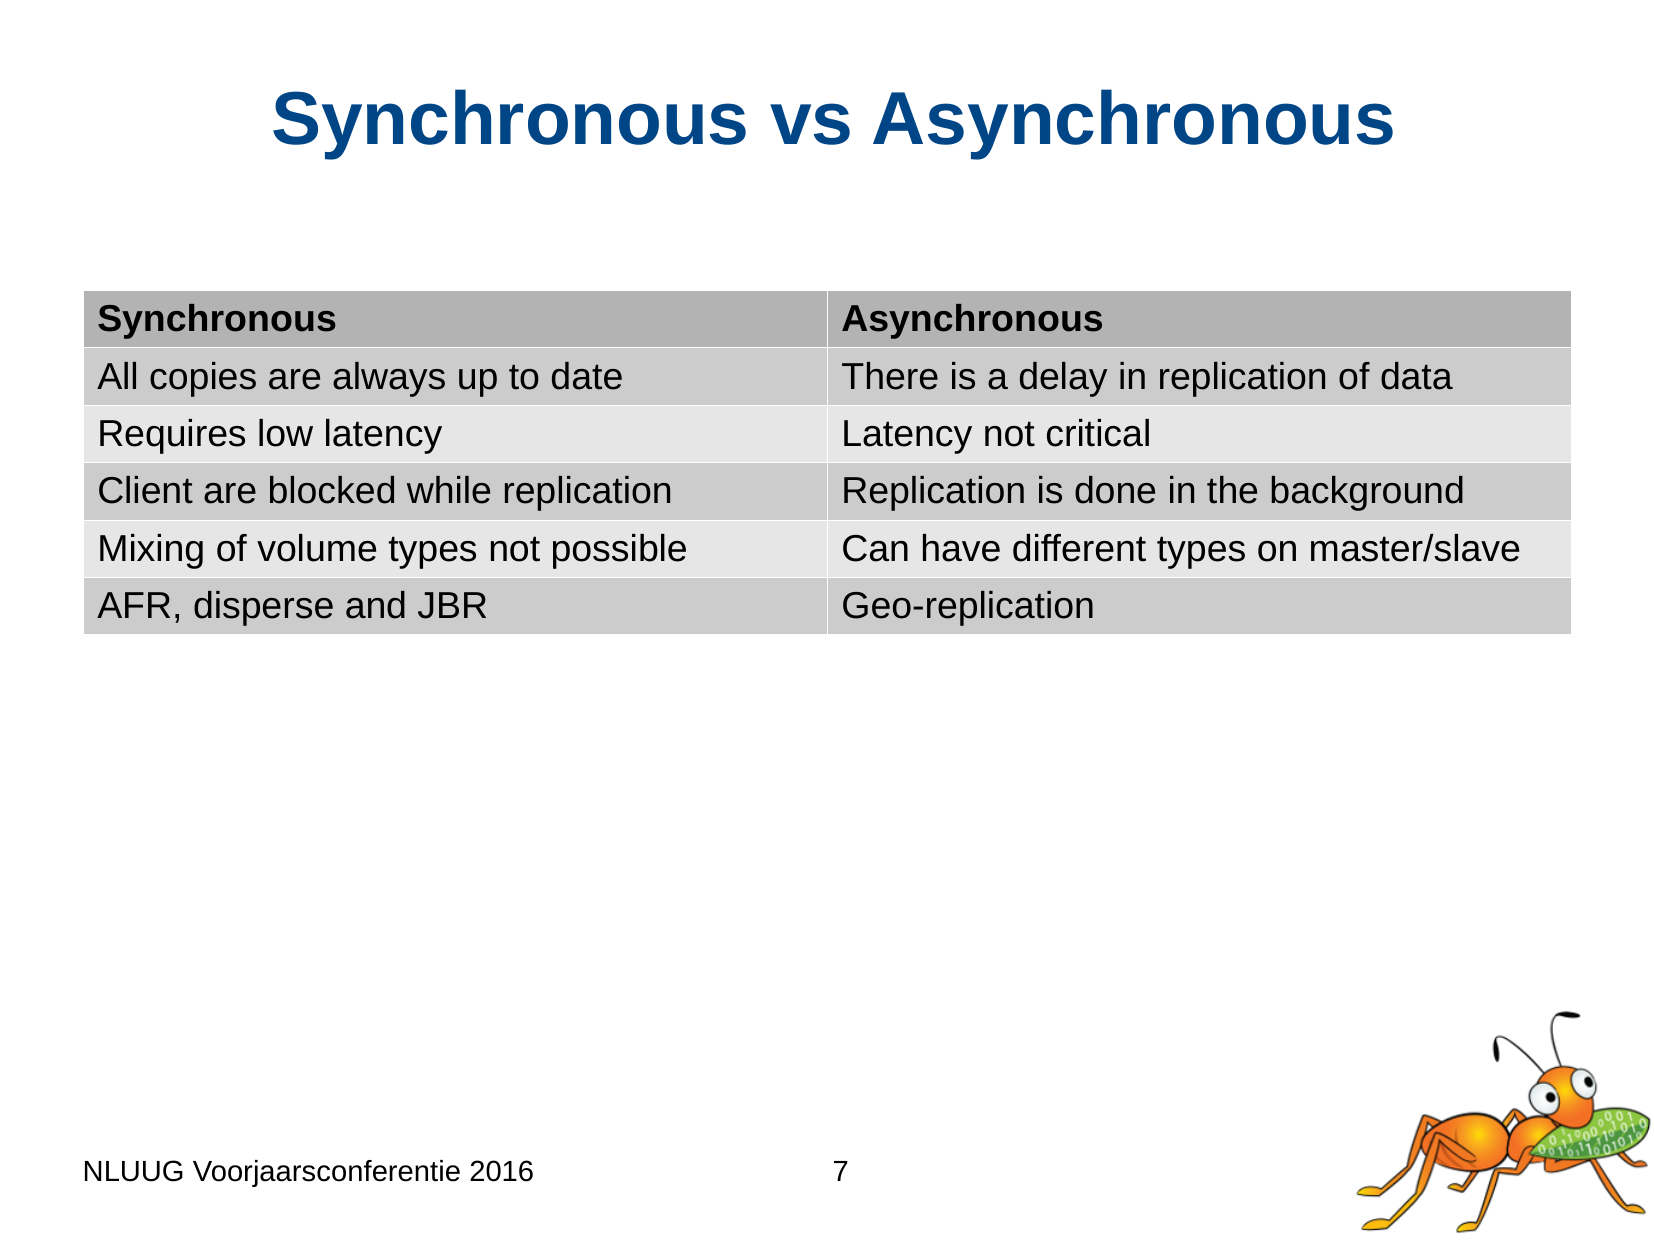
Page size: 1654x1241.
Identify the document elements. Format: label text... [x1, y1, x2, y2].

table_cell Replication is done in the background [828, 463, 1571, 520]
table_cell Client are blocked while replication [84, 463, 827, 520]
table_cell Geo-replication [828, 578, 1571, 634]
table_header Asynchronous [828, 291, 1571, 347]
table_cell There is a delay in replication of data [828, 348, 1571, 405]
title Synchronous vs Asynchronous [90, 15, 1579, 223]
table_cell Can have different types on master/slave [828, 521, 1571, 577]
table_cell AFR, disperse and JBR [84, 578, 827, 634]
picture [1353, 1009, 1654, 1235]
table_cell All copies are always up to date [84, 348, 827, 405]
table_header Synchronous [84, 291, 827, 347]
table_cell Requires low latency [84, 406, 827, 462]
table_cell Mixing of volume types not possible [84, 521, 827, 577]
table_cell Latency not critical [828, 406, 1571, 462]
